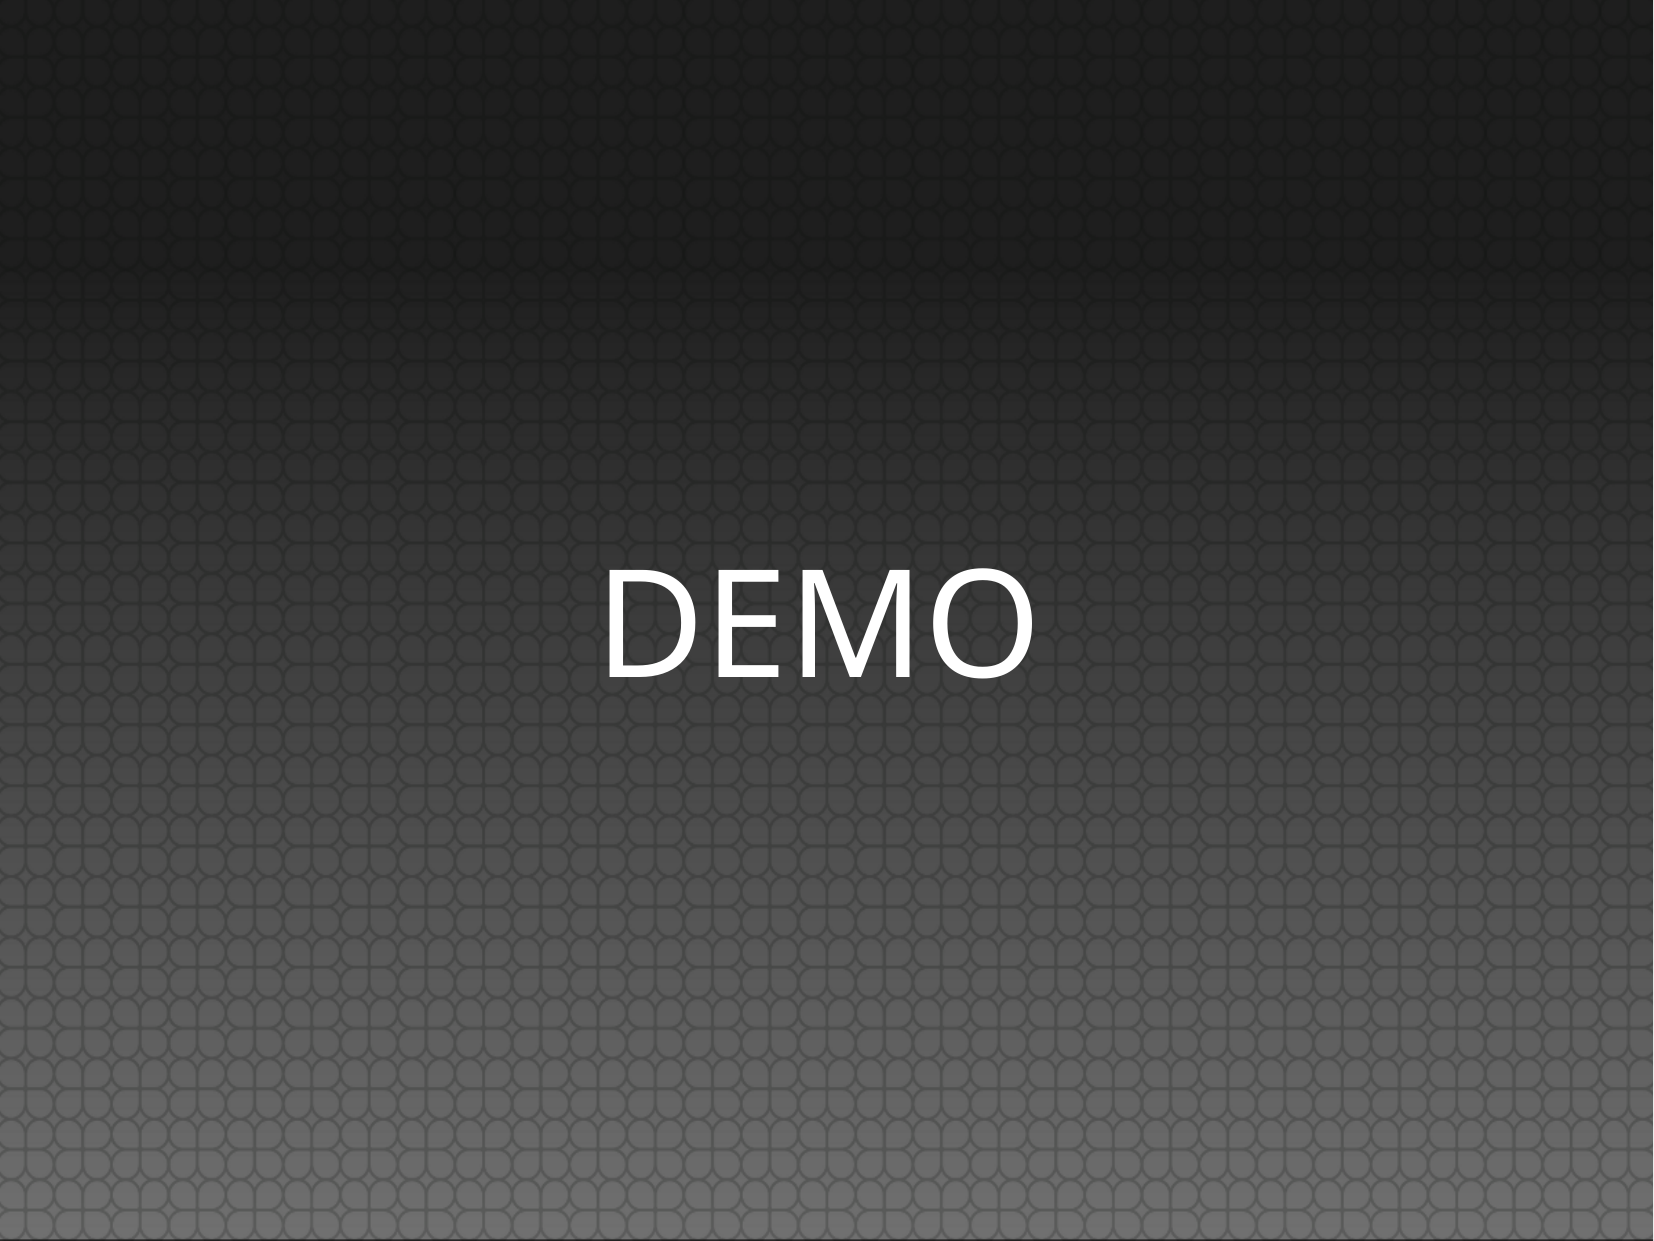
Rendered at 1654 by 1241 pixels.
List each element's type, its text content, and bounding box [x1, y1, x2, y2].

picture [0, 0, 1654, 1241]
title DEMO [74, 525, 1563, 713]
